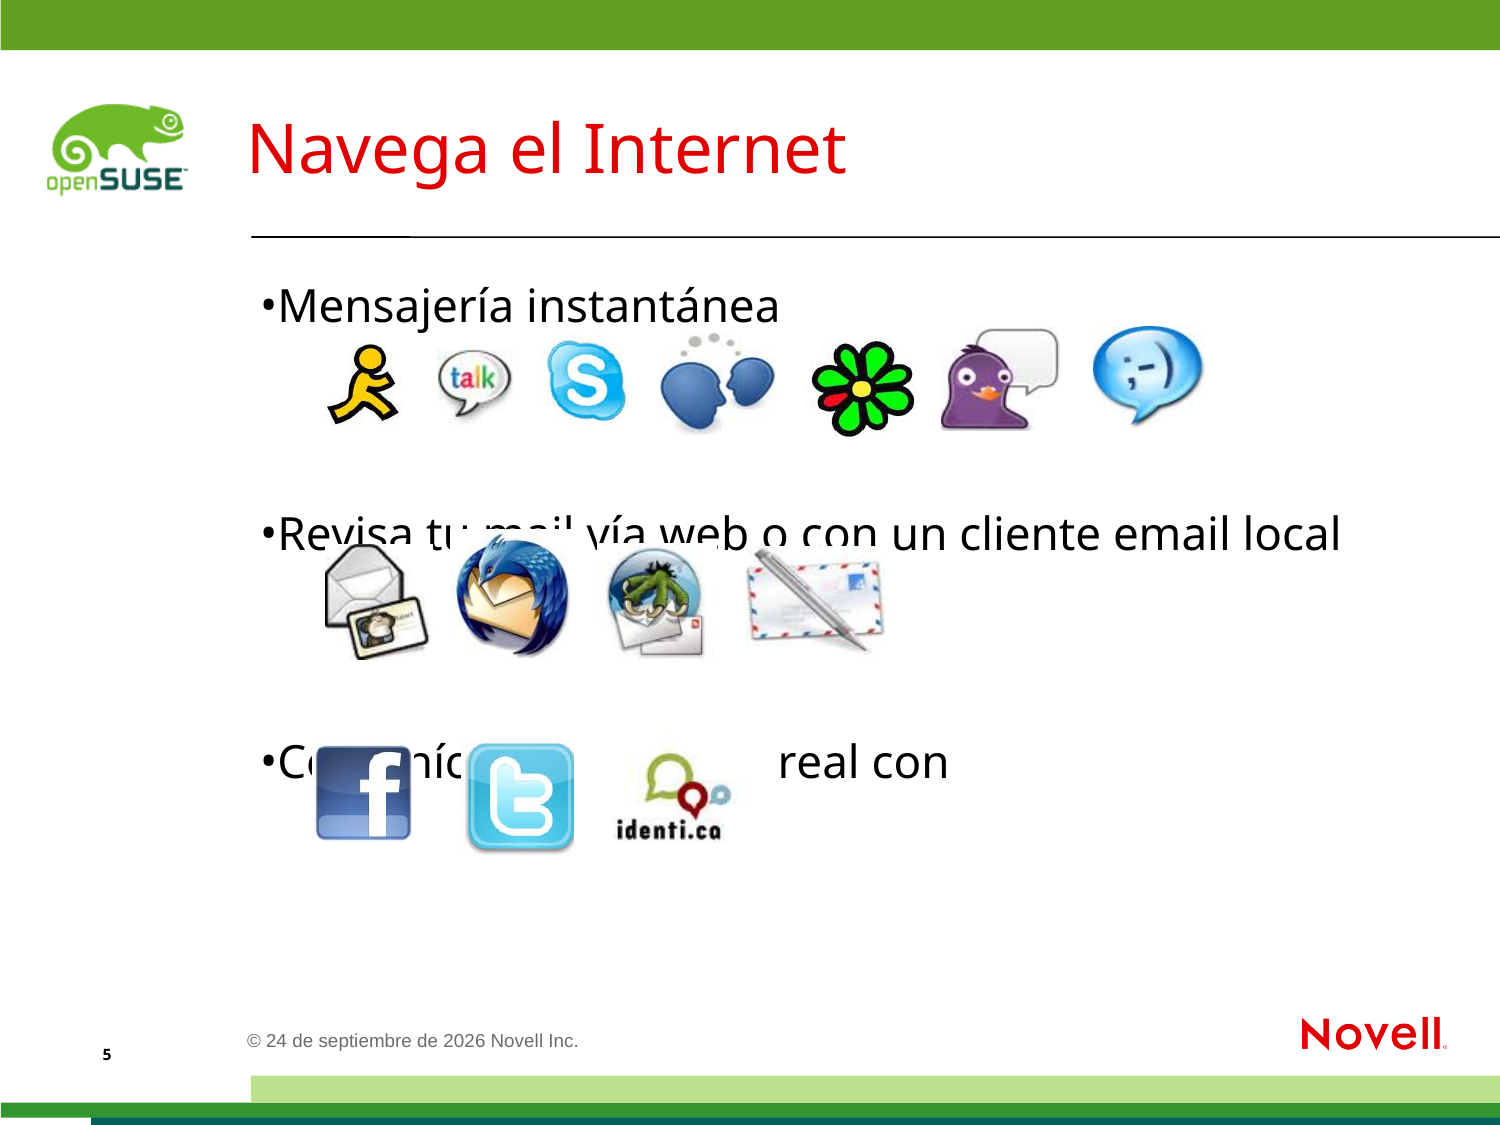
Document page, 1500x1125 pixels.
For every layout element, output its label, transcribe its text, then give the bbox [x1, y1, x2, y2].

picture [312, 742, 414, 843]
picture [461, 730, 777, 874]
picture [1093, 326, 1205, 428]
list Mensajería instantánea Revisa tu mail vía web o con un cliente email local Comunícate en tiempo real con [245, 267, 1458, 1026]
picture [450, 529, 573, 659]
picture [316, 338, 414, 429]
picture [437, 349, 513, 425]
picture [597, 543, 717, 663]
picture [47, 104, 188, 197]
picture [810, 340, 917, 438]
picture [325, 544, 433, 660]
title Navega el Internet [246, 60, 1409, 239]
picture [540, 333, 632, 427]
picture [941, 327, 1061, 432]
picture [1295, 1026, 1453, 1056]
picture [659, 332, 776, 438]
picture [746, 546, 885, 657]
